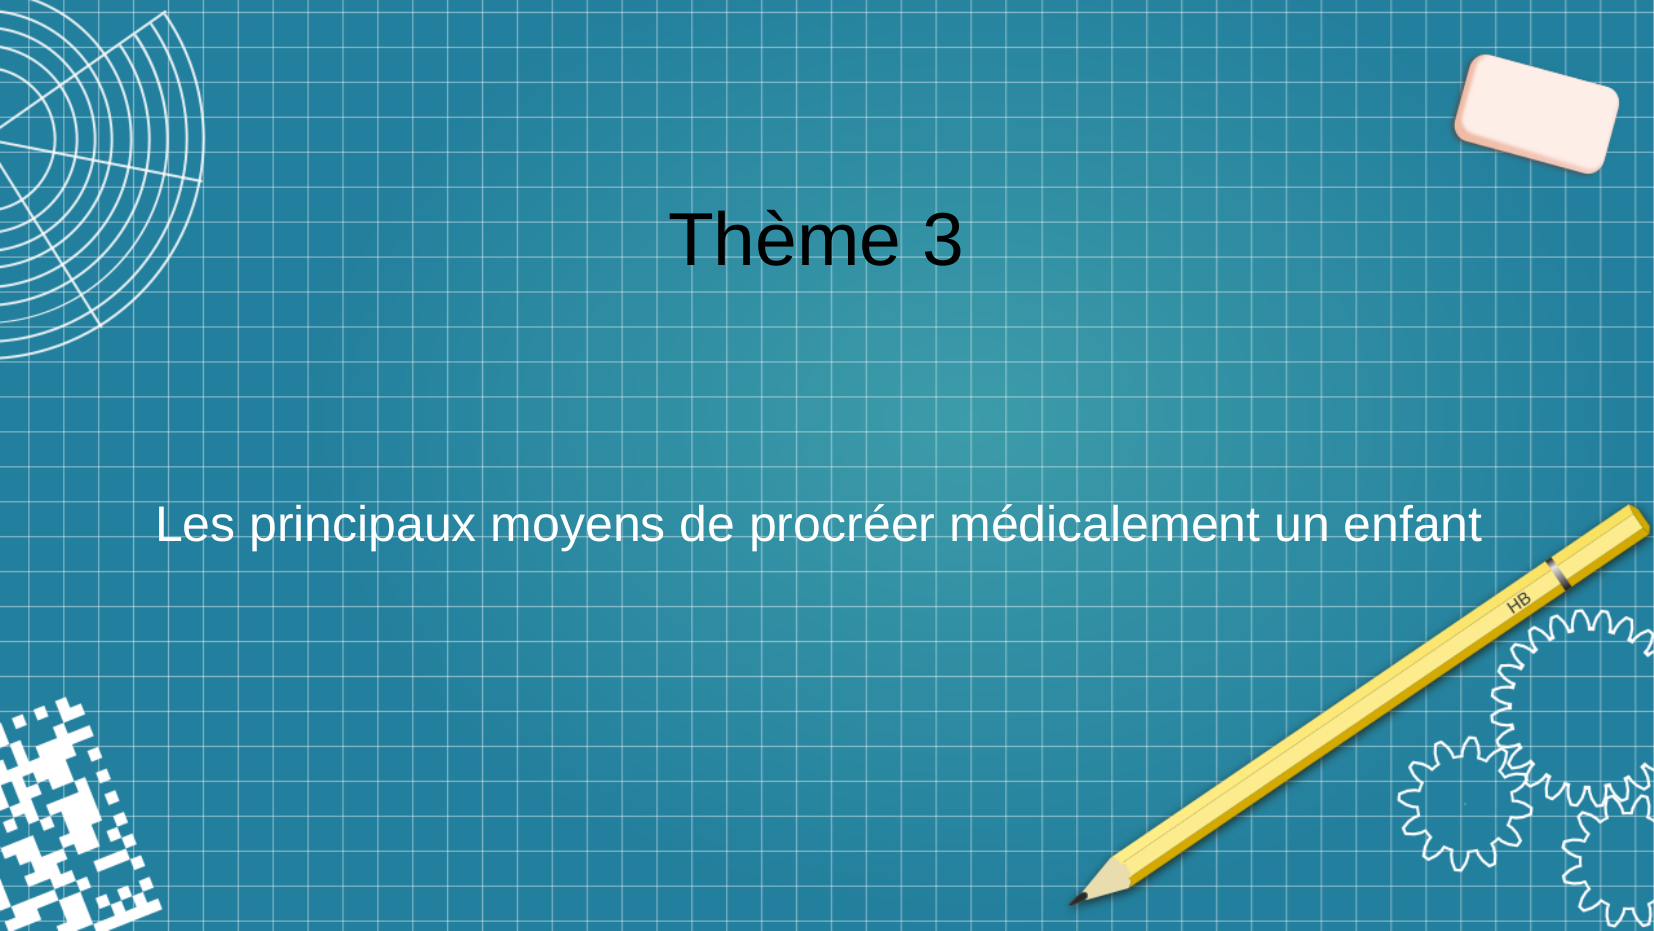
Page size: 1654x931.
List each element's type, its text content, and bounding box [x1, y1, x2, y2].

picture [0, 0, 1654, 931]
title Thème 3 [82, 132, 1571, 346]
subtitle Les principaux moyens de procréer médicalement un enfant [75, 298, 1564, 751]
